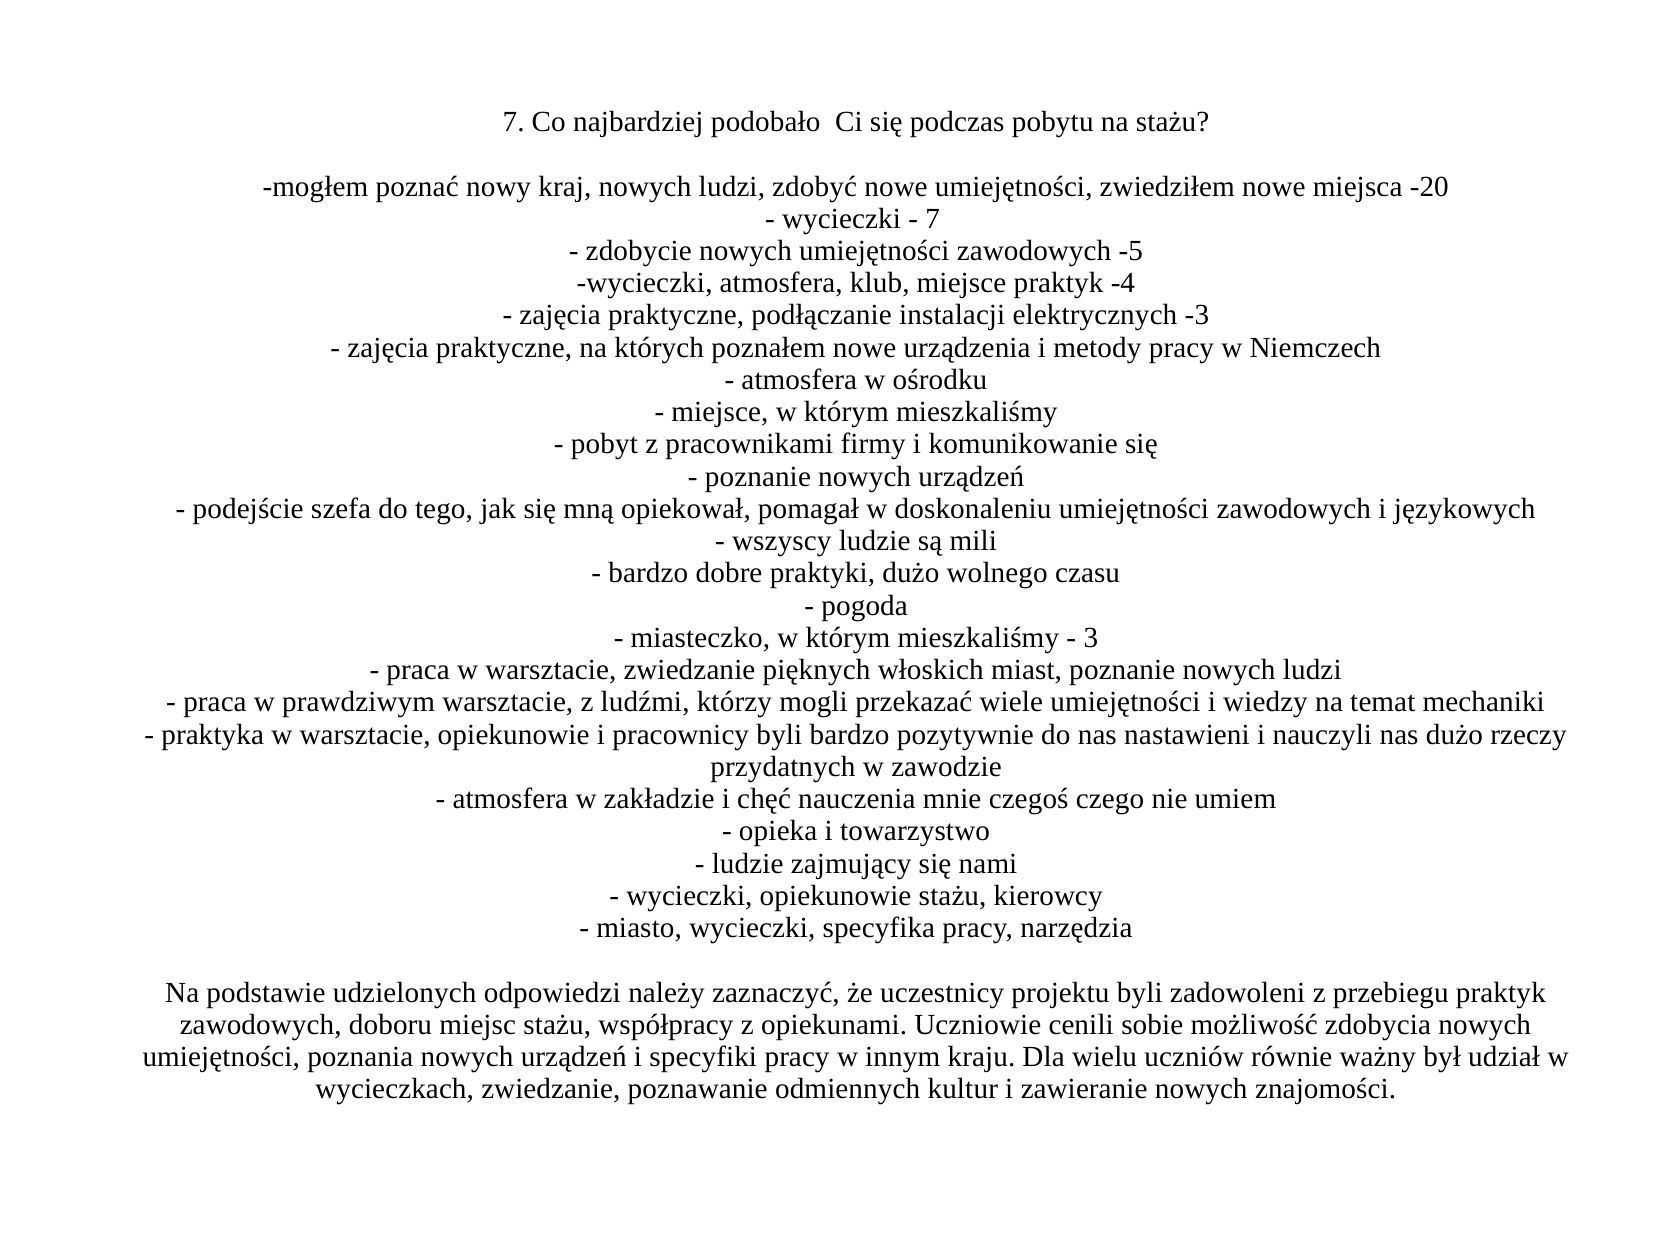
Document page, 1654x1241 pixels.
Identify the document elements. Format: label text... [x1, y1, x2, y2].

title 7. Co najbardziej podobało Ci się podczas pobytu na stażu? -mogłem poznać nowy kraj, nowych ludzi, zdobyć nowe umiejętności, zwiedziłem nowe miejsca -20 - wycieczki - 7 - zdobycie nowych umiejętności zawodowych -5 -wycieczki, atmosfera, klub, miejsce praktyk -4 - zajęcia praktyczne, podłączanie instalacji elektrycznych -3 - zajęcia praktyczne, na których poznałem nowe urządzenia i metody pracy w Niemczech - atmosfera w ośrodku - miejsce, w którym mieszkaliśmy - pobyt z pracownikami firmy i komunikowanie się - poznanie nowych urządzeń - podejście szefa do tego, jak się mną opiekował, pomagał w doskonaleniu umiejętności zawodowych i językowych - wszyscy ludzie są mili - bardzo dobre praktyki, dużo wolnego czasu - pogoda - miasteczko, w którym mieszkaliśmy - 3 - praca w warsztacie, zwiedzanie pięknych włoskich miast, poznanie nowych ludzi - praca w prawdziwym warsztacie, z ludźmi, którzy mogli przekazać wiele umiejętności i wiedzy na temat mechaniki - praktyka w warsztacie, opiekunowie i pracownicy byli bardzo pozytywnie do nas nastawieni i nauczyli nas dużo rzeczy przydatnych w zawodzie - atmosfera w zakładzie i chęć nauczenia mnie czegoś czego nie umiem - opieka i towarzystwo - ludzie zajmujący się nami - wycieczki, opiekunowie stażu, kierowcy - miasto, wycieczki, specyfika pracy, narzędzia Na podstawie udzielonych odpowiedzi należy zaznaczyć, że uczestnicy projektu byli zadowoleni z przebiegu praktyk zawodowych, doboru miejsc stażu, współpracy z opiekunami. Uczniowie cenili sobie możliwość zdobycia nowych umiejętności, poznania nowych urządzeń i specyfiki pracy w innym kraju. Dla wielu uczniów równie ważny był udział w wycieczkach, zwiedzanie, poznawanie odmiennych kultur i zawieranie nowych znajomości. [118, 29, 1595, 1182]
